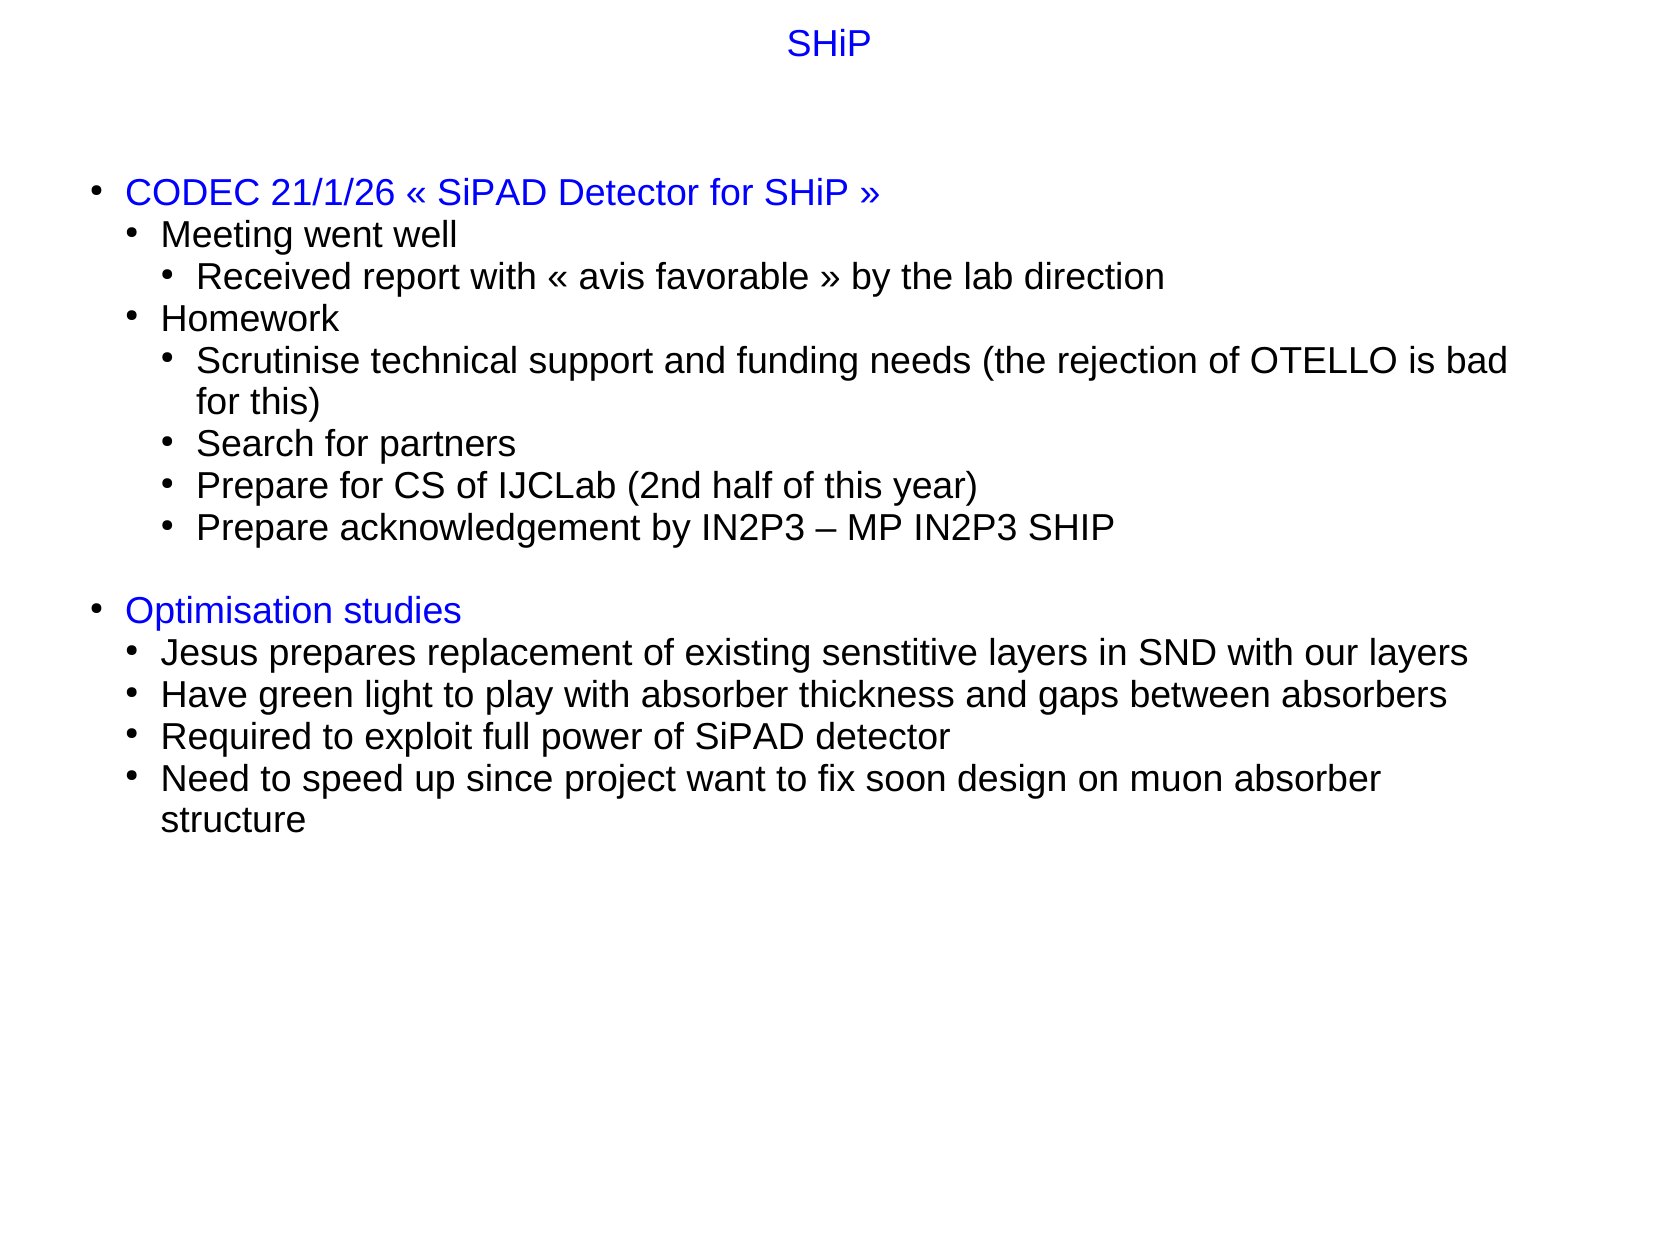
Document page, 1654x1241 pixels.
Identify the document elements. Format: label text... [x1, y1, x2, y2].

text_box CODEC 21/1/26 « SiPAD Detector for SHiP » Meeting went well Received report with « avis favorable » by the lab direction Homework Scrutinise technical support and funding needs (the rejection of OTELLO is bad for this) Search for partners Prepare for CS of IJCLab (2nd half of this year) Prepare acknowledgement by IN2P3 – MP IN2P3 SHIP Optimisation studies Jesus prepares replacement of existing senstitive layers in SND with our layers Have green light to play with absorber thickness and gaps between absorbers Required to exploit full power of SiPAD detector Need to speed up since project want to fix soon design on muon absorber structure [75, 165, 1546, 850]
text_box SHiP [771, 13, 882, 91]
